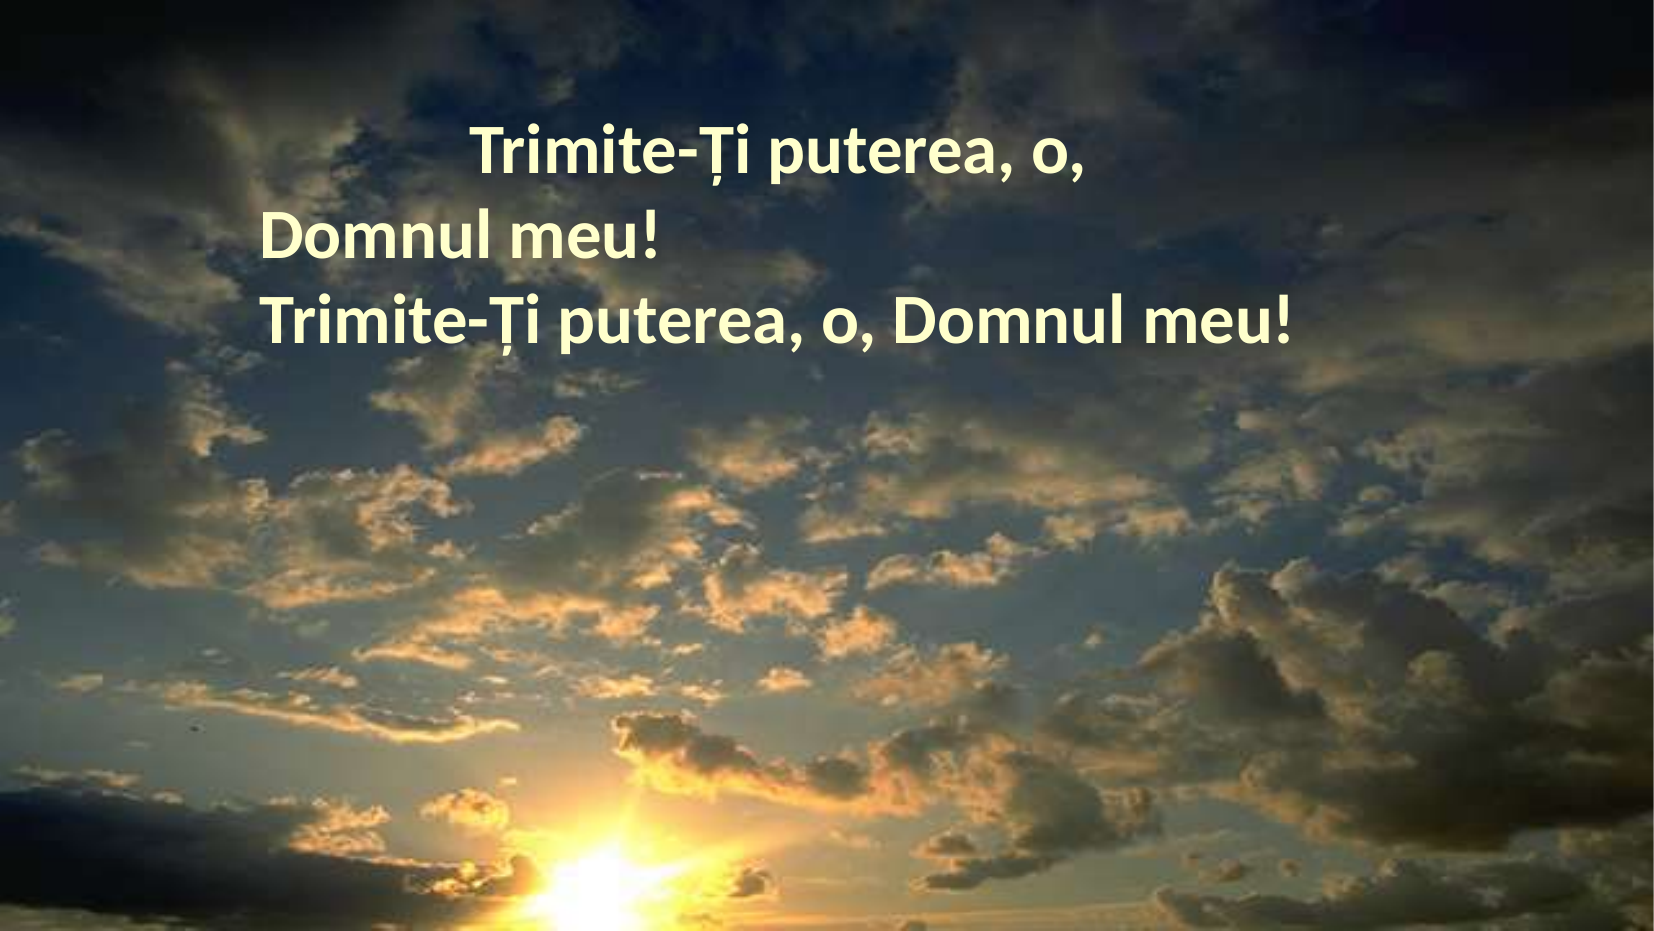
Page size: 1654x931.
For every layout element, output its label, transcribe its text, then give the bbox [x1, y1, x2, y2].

picture [0, 0, 1654, 931]
text_box Trimite-Ţi puterea, o, Domnul meu! Trimite-Ţi puterea, o, Domnul meu! [244, 95, 1447, 450]
